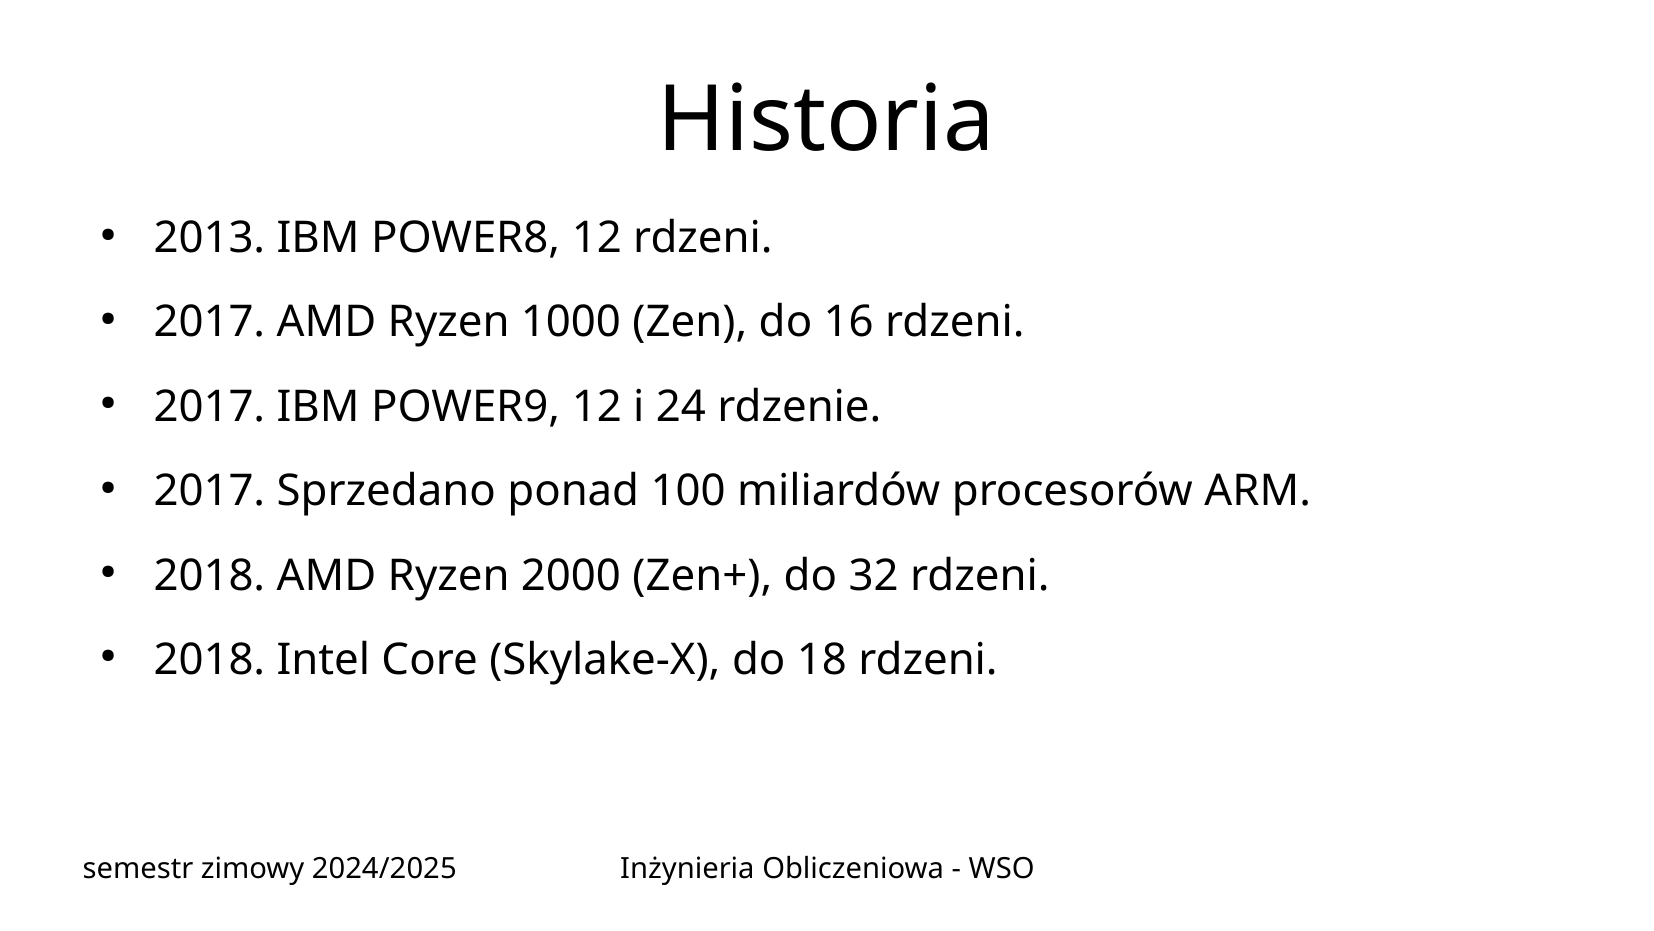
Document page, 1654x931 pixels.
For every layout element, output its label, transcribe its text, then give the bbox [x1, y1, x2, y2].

title Historia [82, 37, 1571, 193]
list 2013. IBM POWER8, 12 rdzeni. 2017. AMD Ryzen 1000 (Zen), do 16 rdzeni. 2017. IBM POWER9, 12 i 24 rdzenie. 2017. Sprzedano ponad 100 miliardów procesorów ARM. 2018. AMD Ryzen 2000 (Zen+), do 32 rdzeni. 2018. Intel Core (Skylake-X), do 18 rdzeni. [82, 205, 1571, 746]
